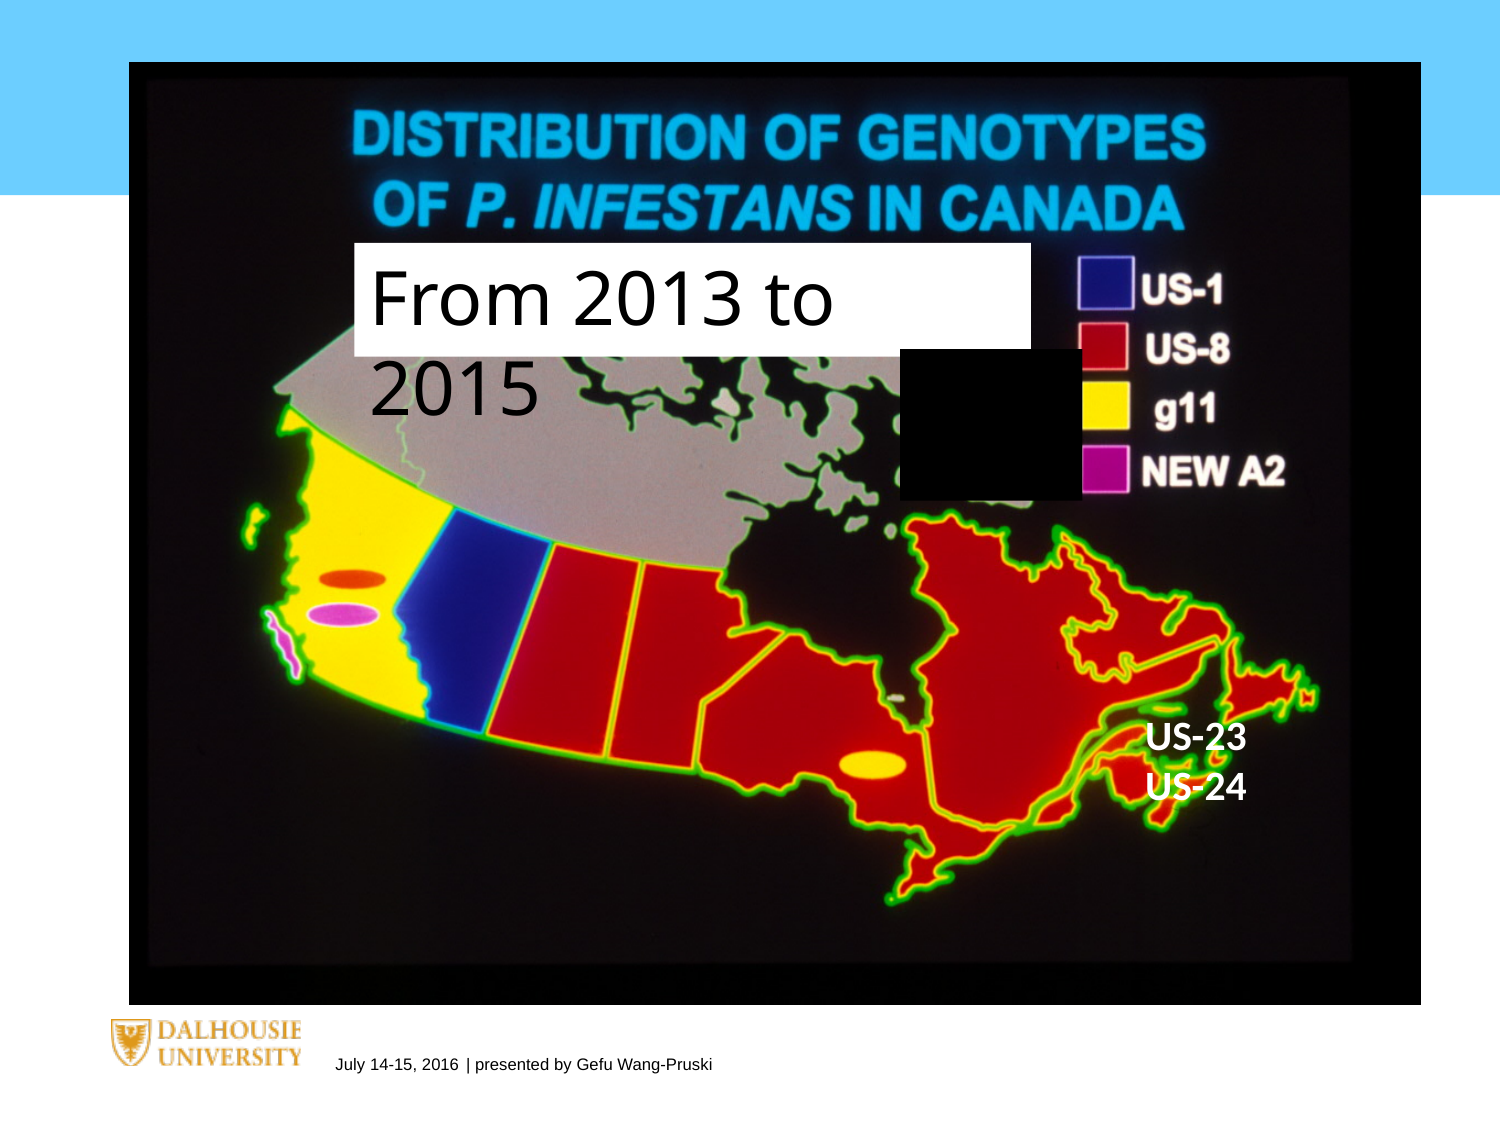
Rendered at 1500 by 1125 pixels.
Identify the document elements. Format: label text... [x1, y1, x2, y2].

picture [129, 62, 1421, 1005]
title From 2013 to 2015 [354, 242, 1031, 357]
text_box 1 [900, 349, 1083, 501]
text_box US-23 US-24 [1130, 700, 1376, 817]
